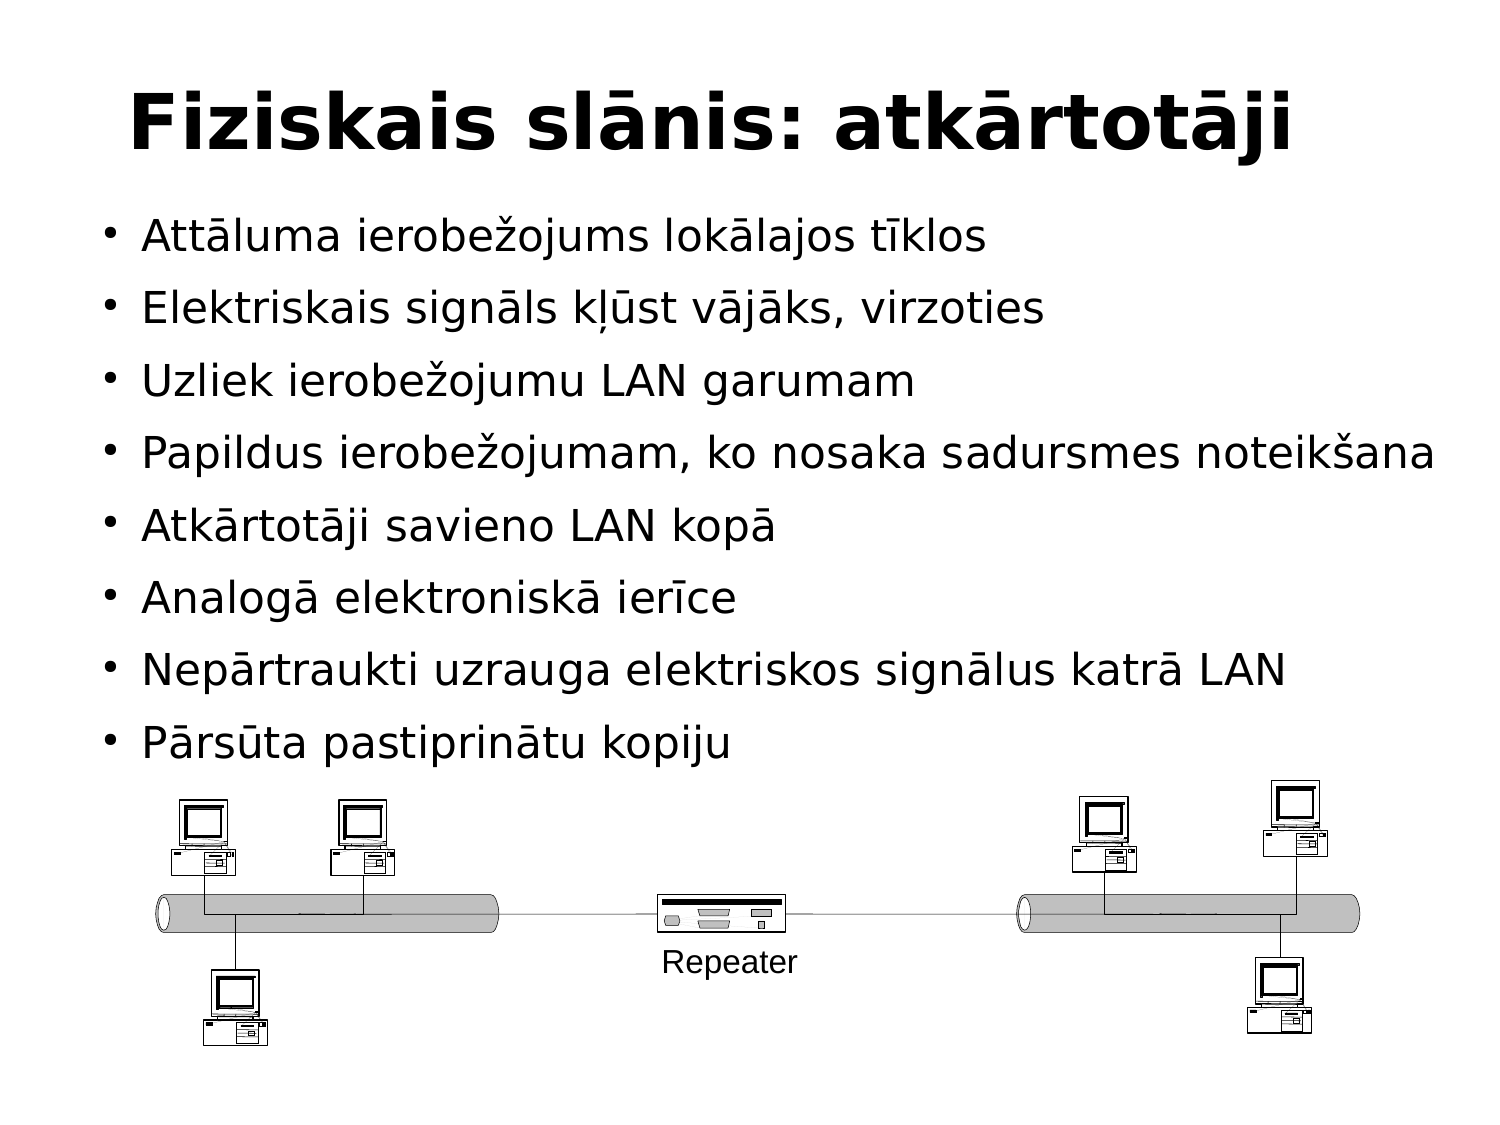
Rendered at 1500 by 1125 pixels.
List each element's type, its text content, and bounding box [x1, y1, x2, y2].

text_box [654, 939, 790, 989]
list Attāluma ierobežojums lokālajos tīklos Elektriskais signāls kļūst vājāks, virzoties Uzliek ierobežojumu LAN garumam Papildus ierobežojumam, ko nosaka sadursmes noteikšana Atkārtotāji savieno LAN kopā Analogā elektroniskā ierīce Nepārtraukti uzrauga elektriskos signālus katrā LAN Pārsūta pastiprinātu kopiju [74, 199, 1463, 790]
text_box [1073, 842, 1136, 871]
text_box [364, 895, 498, 913]
text_box [340, 801, 386, 843]
text_box [1256, 958, 1302, 1001]
text_box [1106, 864, 1126, 870]
text_box [1264, 826, 1327, 856]
text_box [204, 1015, 267, 1045]
text_box [1080, 797, 1127, 840]
text_box [162, 895, 235, 932]
text_box [1303, 1014, 1311, 1032]
text_box [1248, 1002, 1311, 1032]
text_box [212, 971, 258, 1013]
text_box [1272, 781, 1319, 824]
text_box [236, 915, 498, 932]
text_box [332, 845, 394, 875]
text_box [658, 895, 785, 931]
text_box [205, 895, 363, 914]
text_box [180, 801, 227, 843]
text_box [1023, 895, 1104, 913]
text_box [1025, 915, 1280, 932]
text_box [1282, 1025, 1302, 1031]
title Fiziskais slānis: atkārtotāji [49, 62, 1374, 175]
text_box [1105, 895, 1296, 914]
text_box Repeater [661, 940, 799, 981]
text_box [172, 845, 235, 875]
text_box [1281, 895, 1359, 932]
